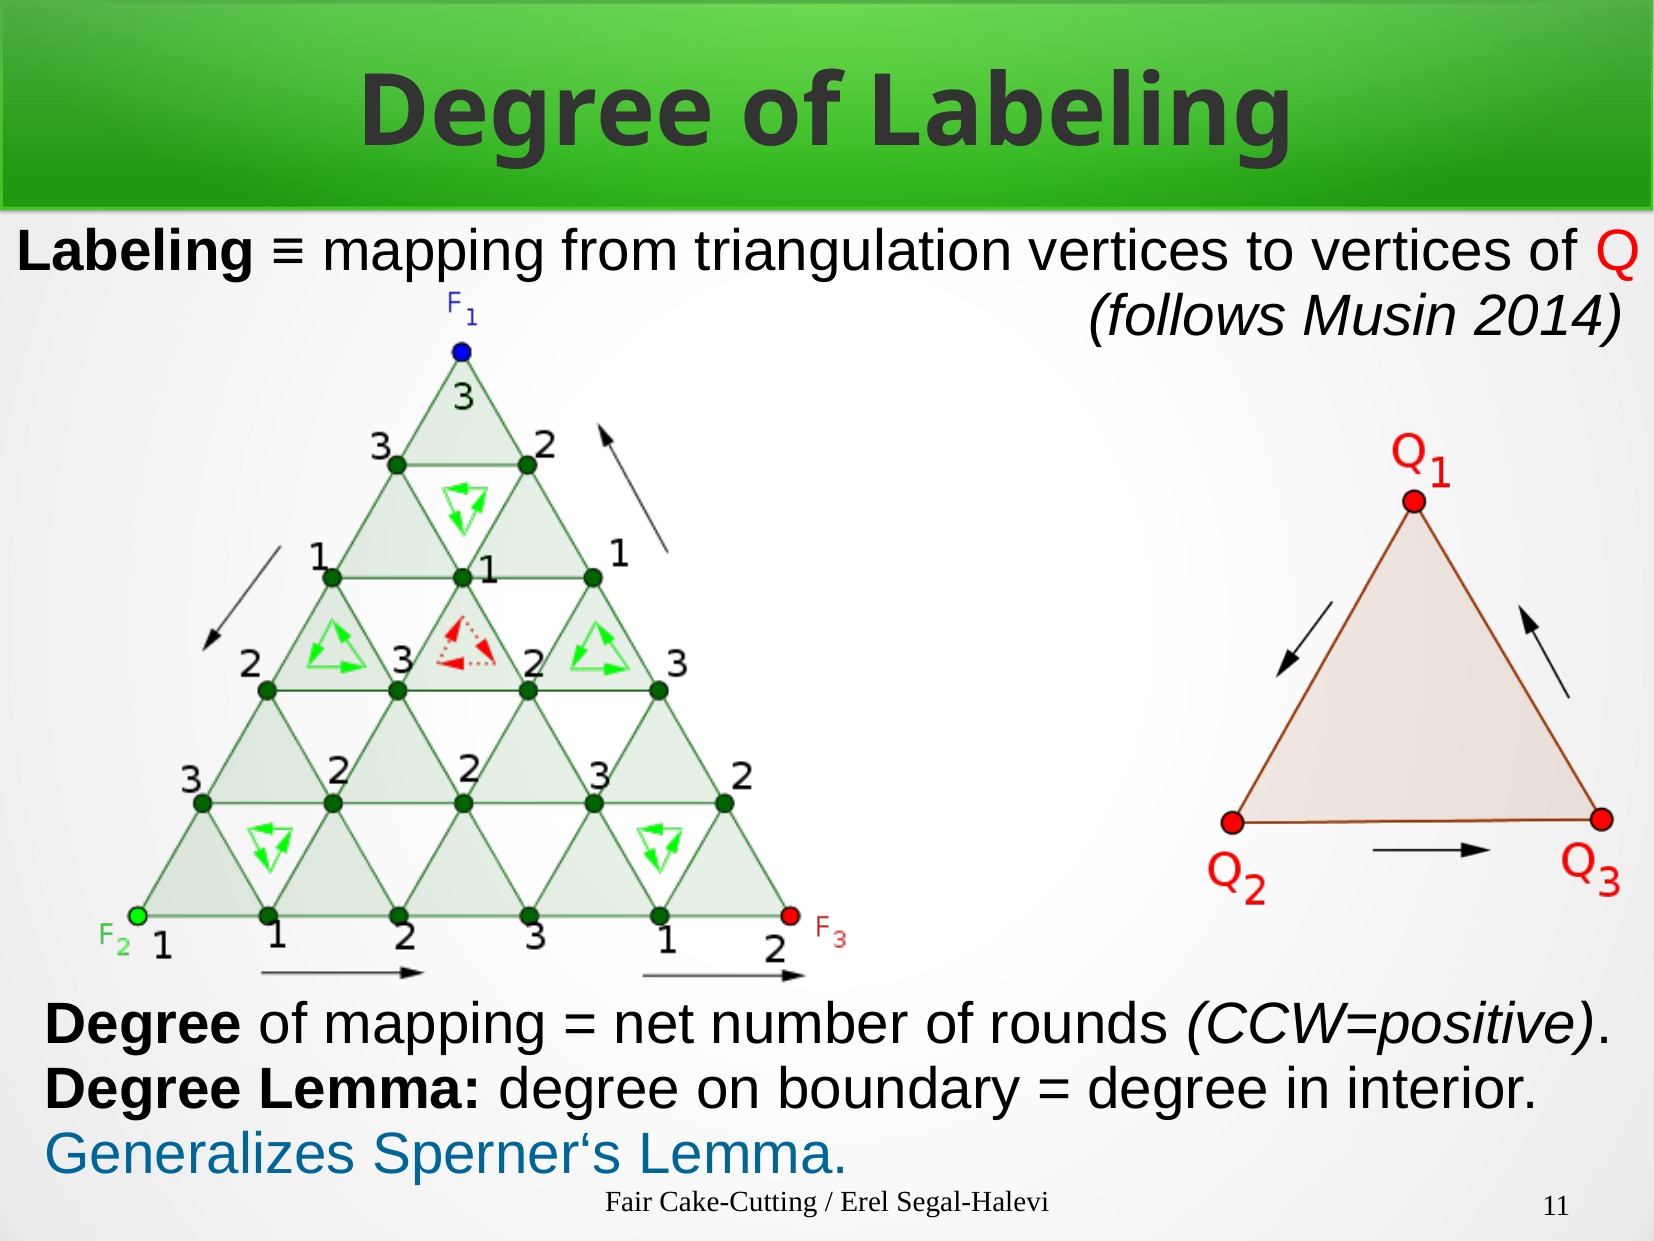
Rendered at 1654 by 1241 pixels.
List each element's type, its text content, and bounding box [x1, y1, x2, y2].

picture [1185, 396, 1654, 926]
text_box Labeling ≡ mapping from triangulation vertices to vertices of Q (follows Musin 2014) [0, 210, 1654, 355]
title Degree of Labeling [0, 0, 1654, 210]
text_box Degree of mapping = net number of rounds (CCW=positive). Degree Lemma: degree on boundary = degree in interior. Generalizes Sperner‘s Lemma. [30, 983, 1636, 1194]
picture [0, 239, 991, 1005]
